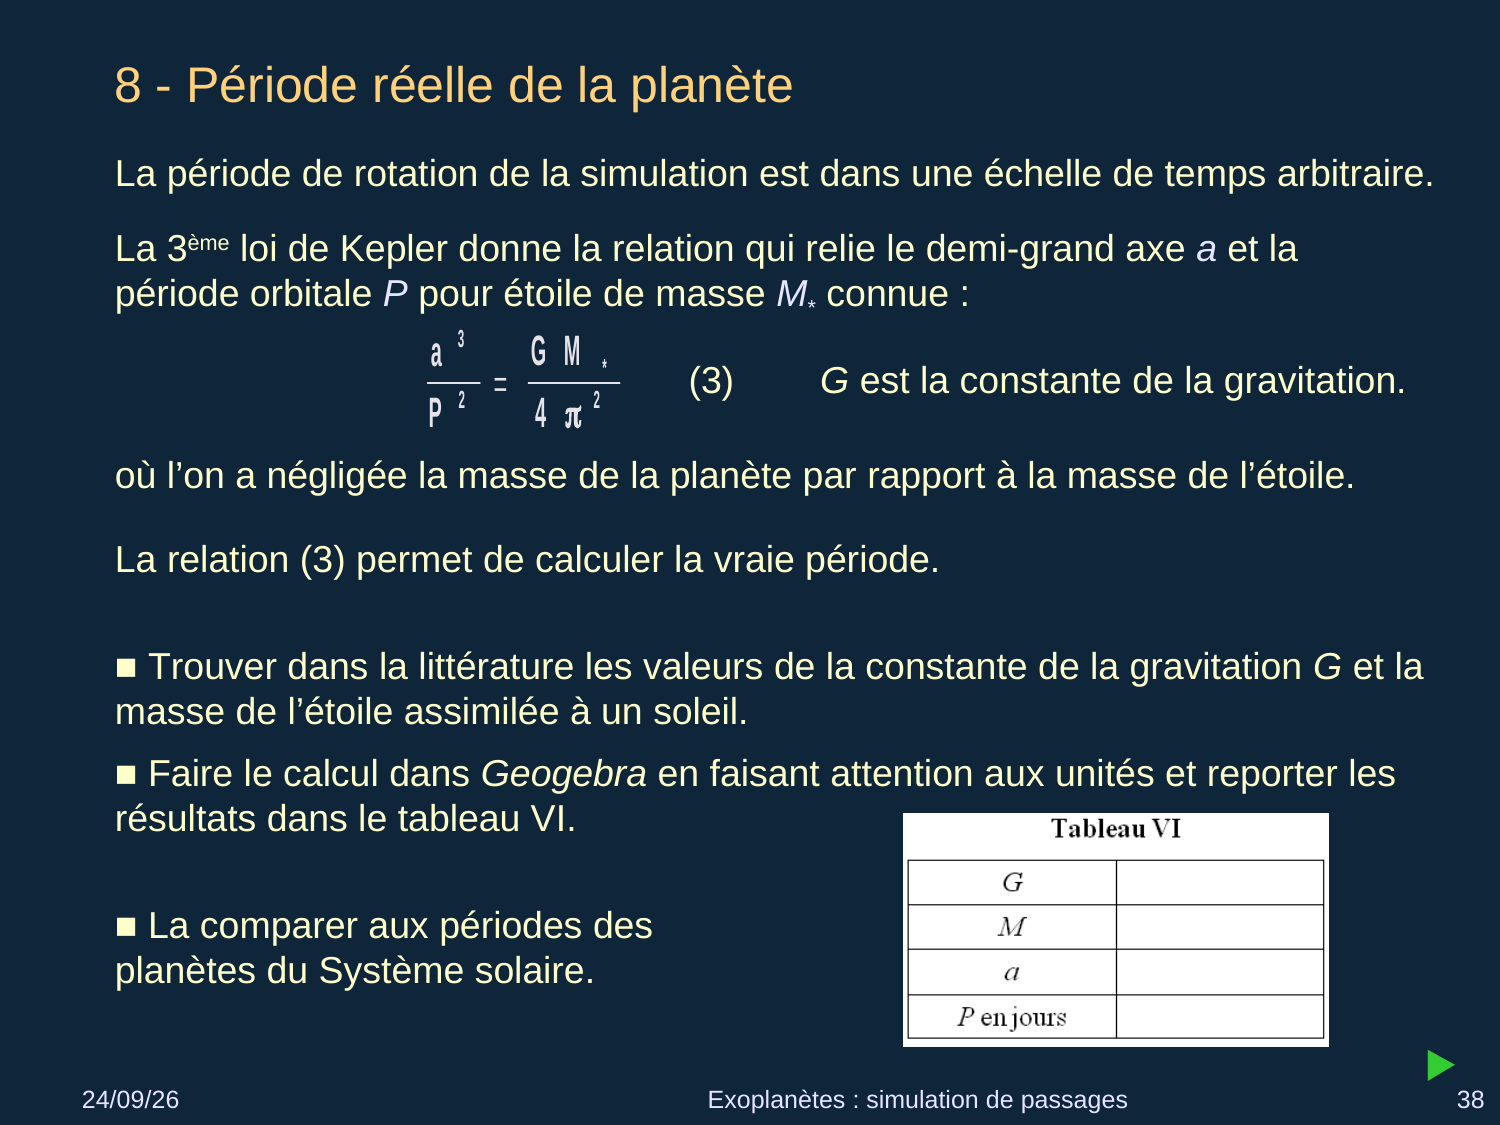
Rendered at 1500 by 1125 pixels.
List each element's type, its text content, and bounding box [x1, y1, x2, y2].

text_box  [1409, 1034, 1475, 1096]
text_box 8 - Période réelle de la planète [99, 44, 1423, 120]
text_box où l’on a négligée la masse de la planète par rapport à la masse de l’étoile. [100, 443, 1424, 504]
text_box ■ La comparer aux périodes des planètes du Système solaire. [100, 893, 739, 999]
text_box (3) [673, 348, 750, 410]
text_box La relation (3) permet de calculer la vraie période. [100, 527, 956, 588]
text_box ■ Trouver dans la littérature les valeurs de la constante de la gravitation G et la masse de l’étoile assimilée à un soleil. [100, 634, 1459, 740]
text_box La période de rotation de la simulation est dans une échelle de temps arbitraire. [100, 141, 1459, 203]
text_box ■ Faire le calcul dans Geogebra en faisant attention aux unités et reporter les résultats dans le tableau VI. [100, 740, 1424, 847]
chart [420, 319, 631, 448]
text_box G est la constante de la gravitation. [805, 348, 1423, 410]
text_box La 3ème loi de Kepler donne la relation qui relie le demi-grand axe a et la période orbitale P pour étoile de masse M* connue : [100, 216, 1424, 328]
picture [903, 813, 1329, 1047]
